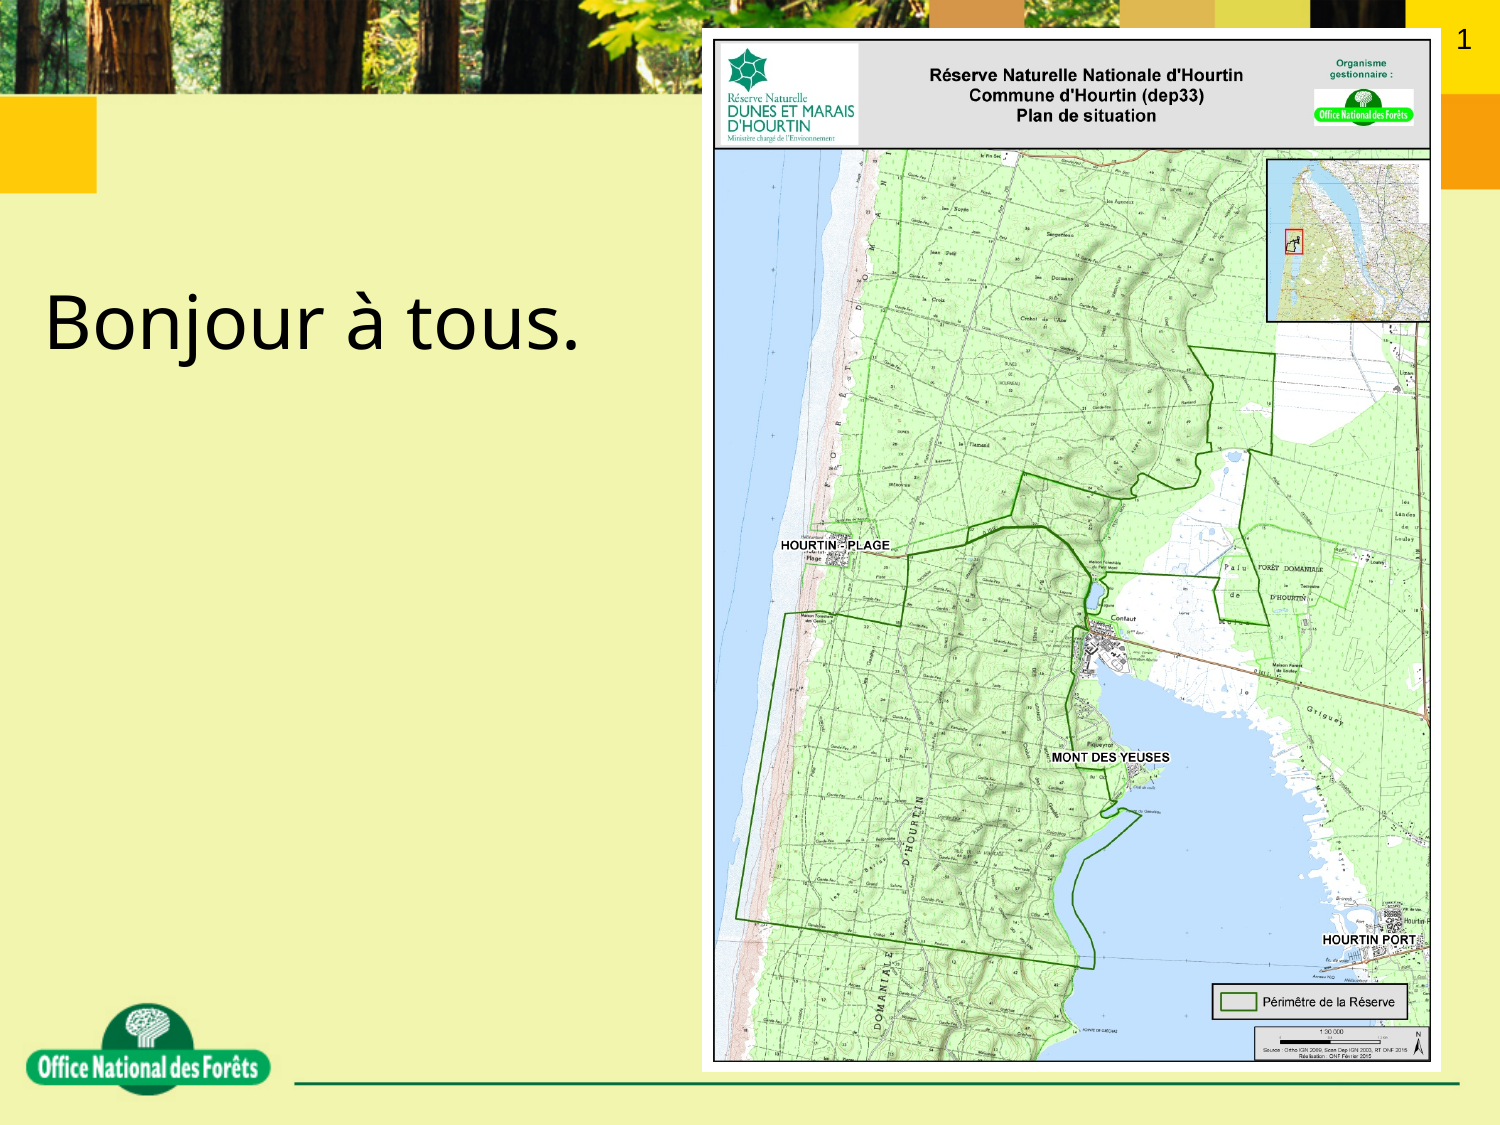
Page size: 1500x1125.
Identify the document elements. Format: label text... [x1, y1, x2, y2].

text_box Bonjour à tous. [28, 266, 896, 372]
picture [0, 0, 1500, 1125]
text_box <numéro> [1175, 12, 1488, 88]
